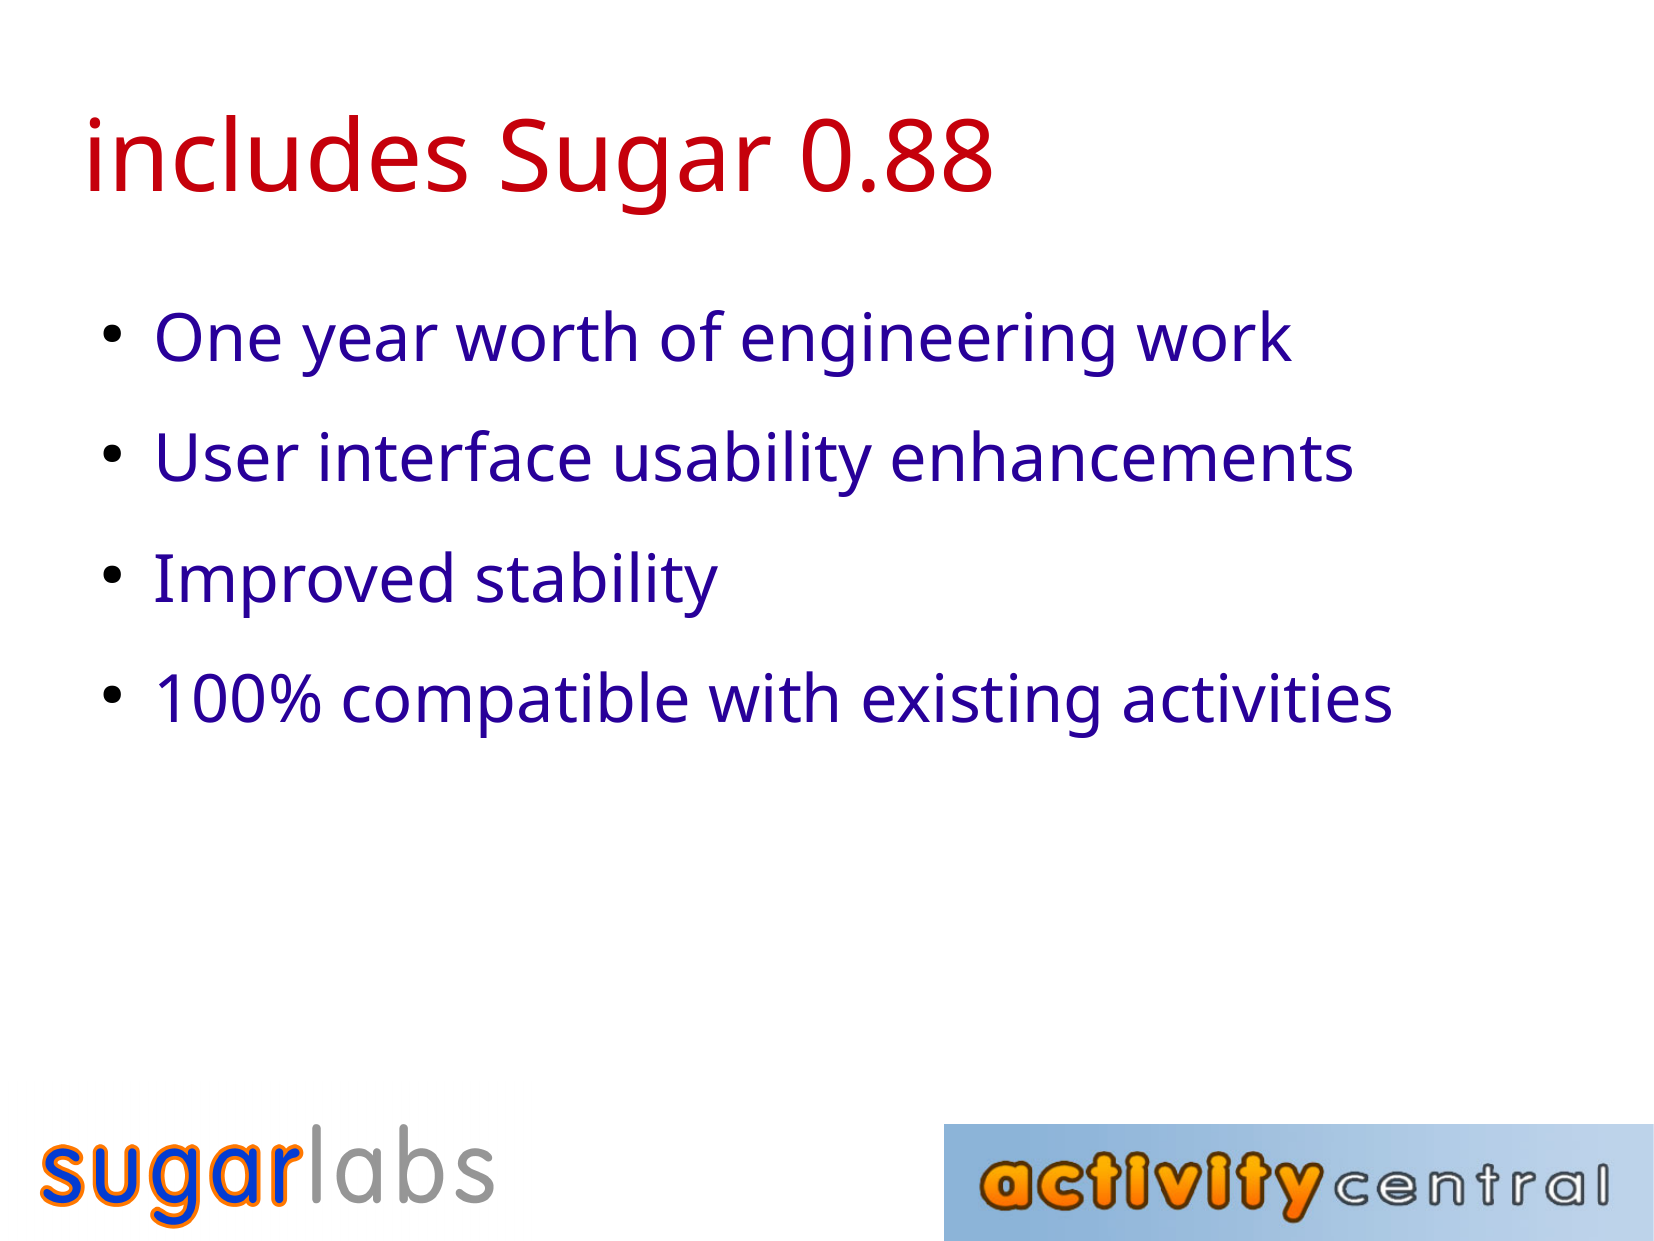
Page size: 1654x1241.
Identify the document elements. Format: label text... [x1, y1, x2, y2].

picture [944, 1124, 1654, 1241]
list One year worth of engineering work User interface usability enhancements Improved stability 100% compatible with existing activities [82, 290, 1571, 1013]
title includes Sugar 0.88 [82, 49, 1571, 257]
picture [0, 1081, 532, 1241]
